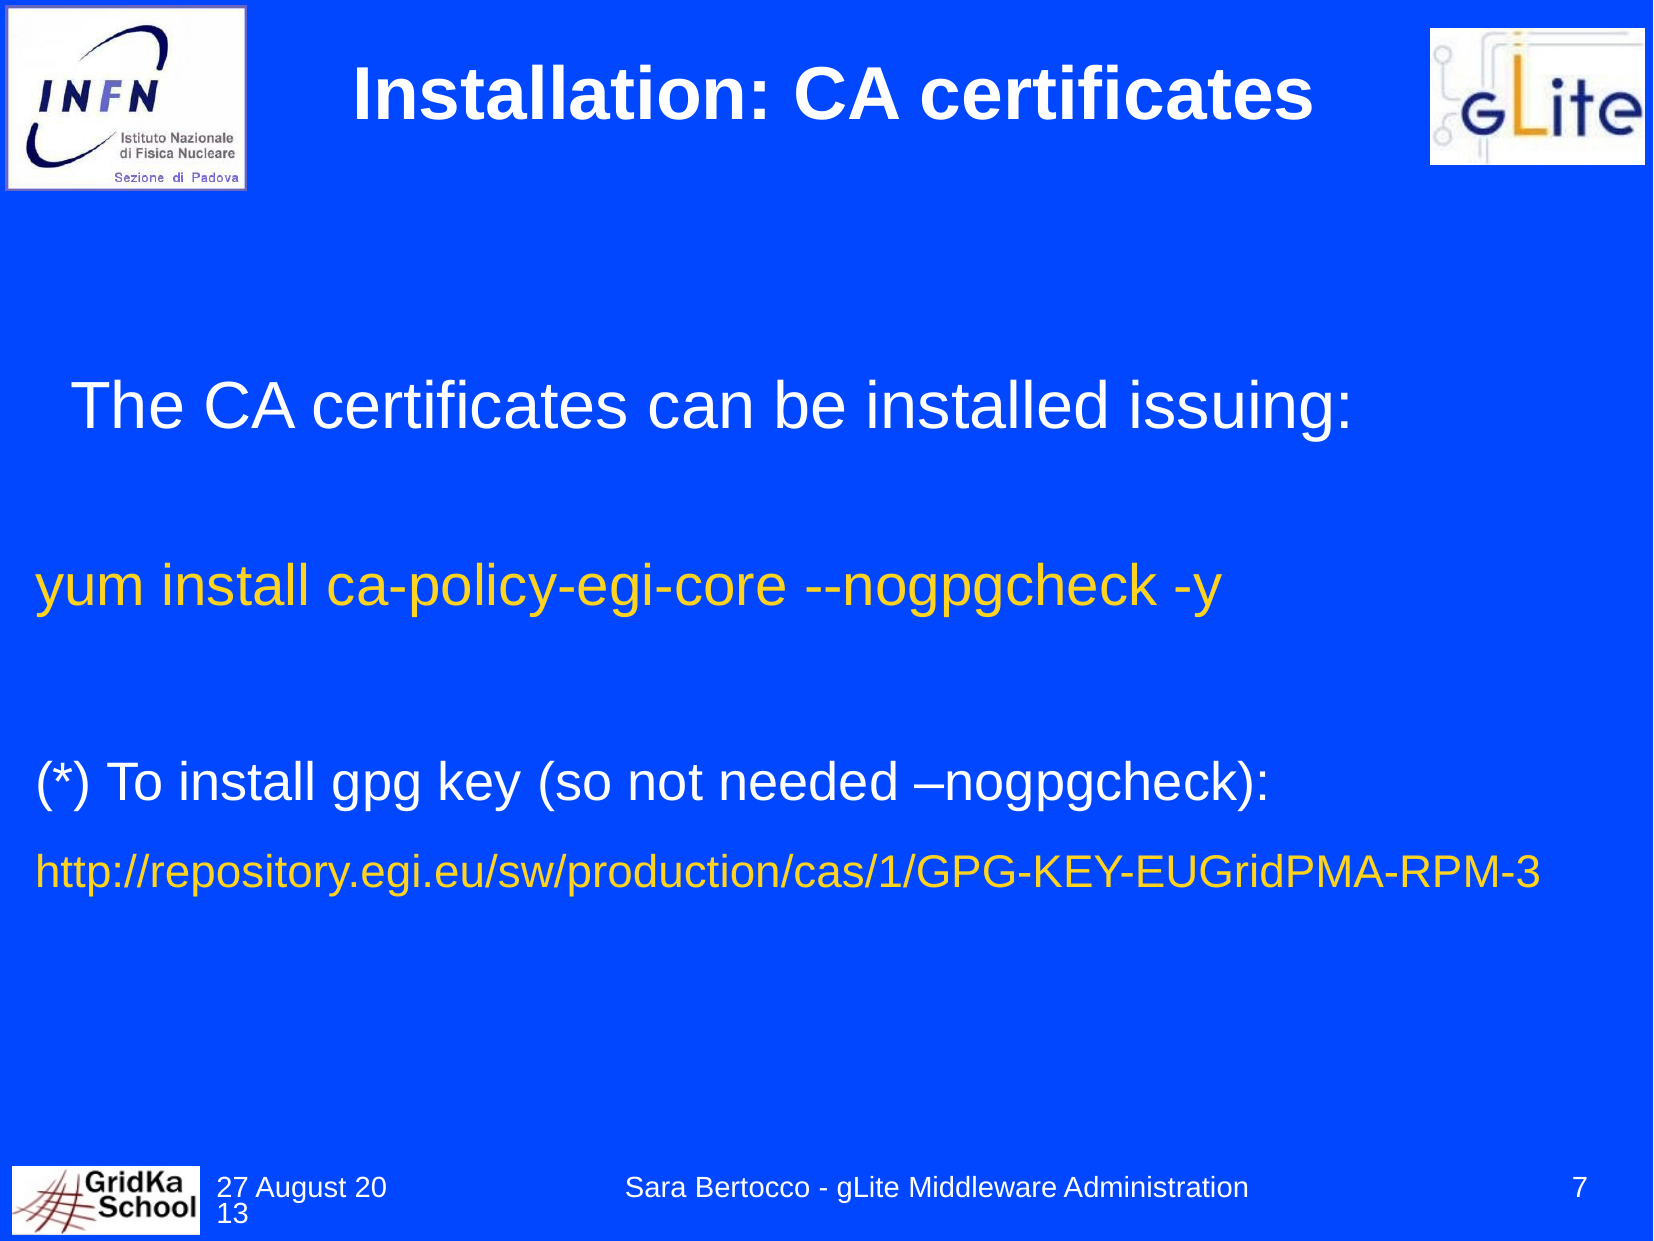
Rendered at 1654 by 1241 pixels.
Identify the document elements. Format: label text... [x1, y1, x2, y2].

picture [5, 5, 247, 191]
text_box The CA certificates can be installed issuing: yum install ca-policy-egi-core --nogpgcheck -y (*) To install gpg key (so not needed –nogpgcheck): http://repository.egi.eu/sw/production/cas/1/GPG-KEY-EUGridPMA-RPM-3 [20, 360, 1645, 1010]
picture [1430, 28, 1645, 165]
picture [12, 1166, 200, 1235]
title Installation: CA certificates [9, 0, 1633, 188]
